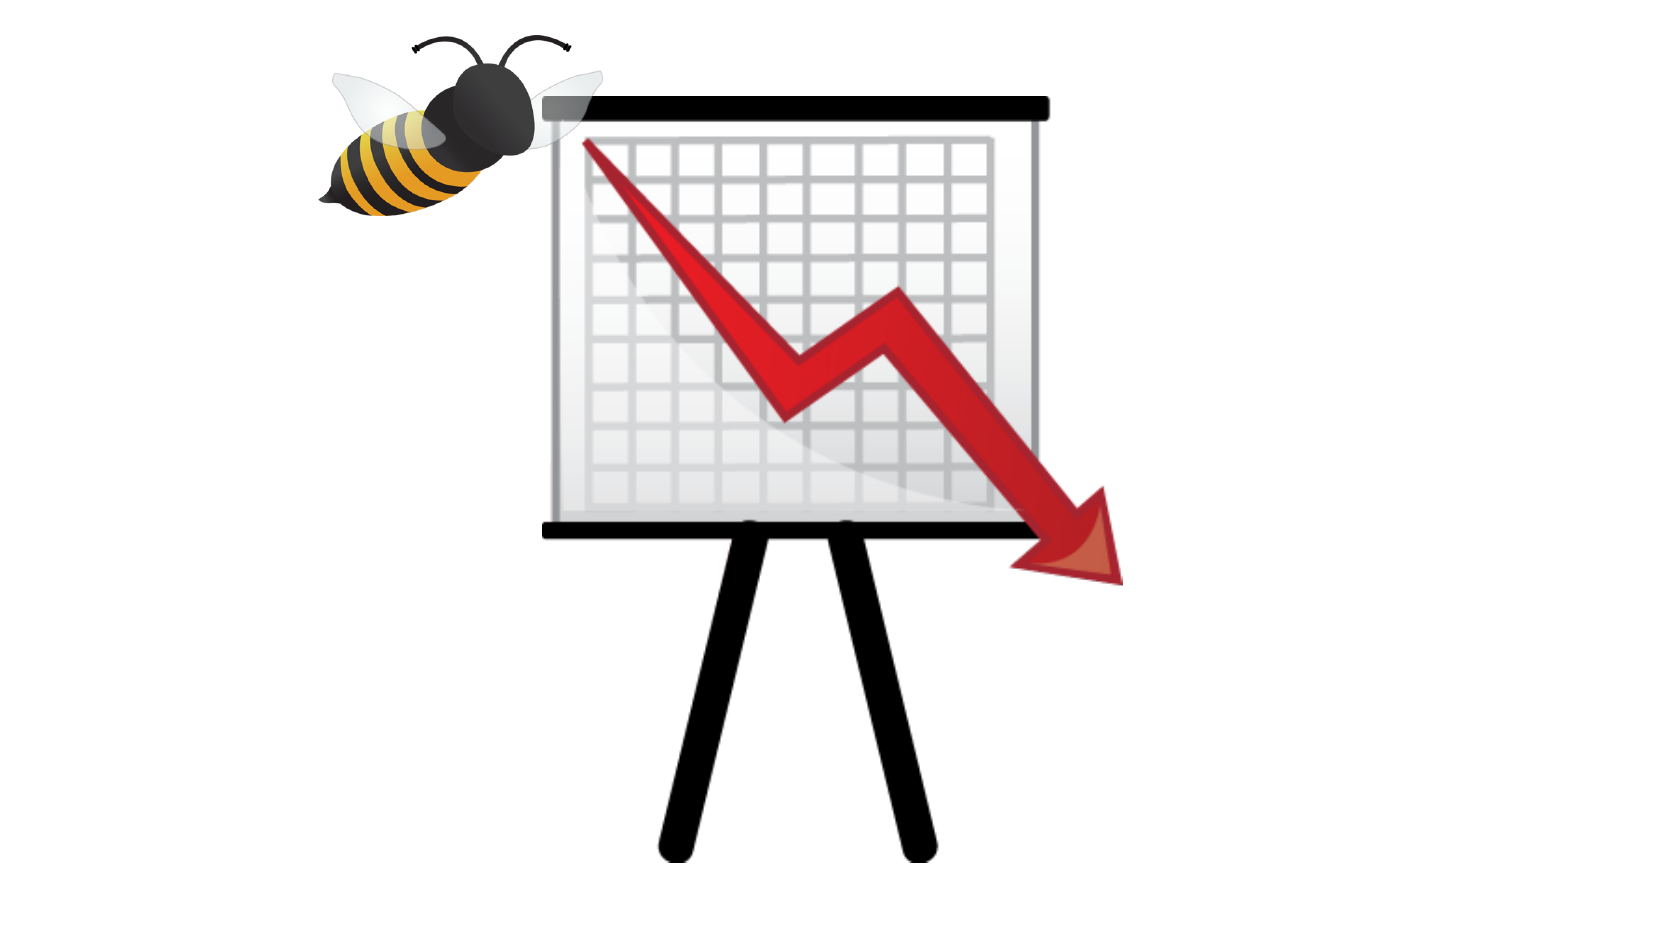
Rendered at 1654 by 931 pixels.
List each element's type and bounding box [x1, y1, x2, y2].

picture [318, 35, 1123, 863]
